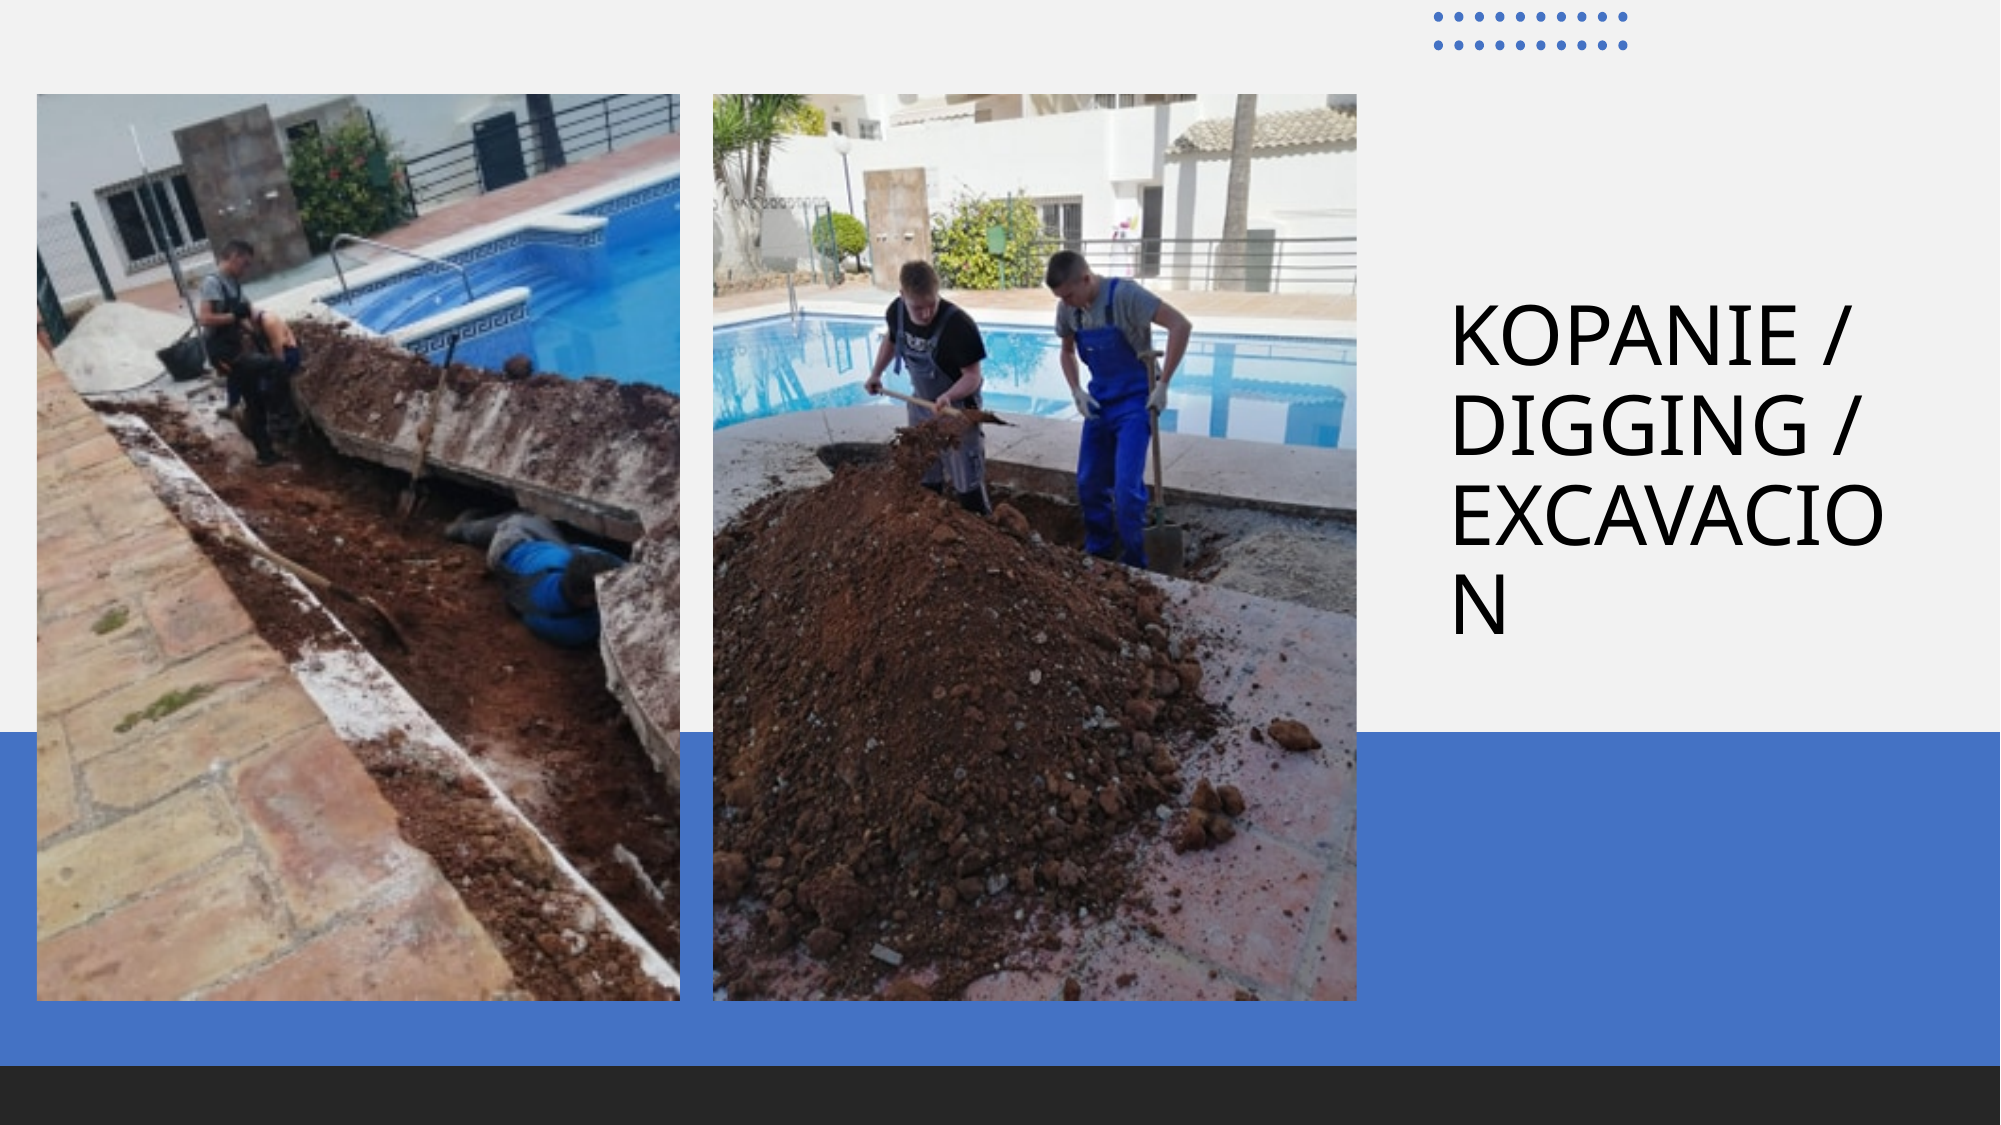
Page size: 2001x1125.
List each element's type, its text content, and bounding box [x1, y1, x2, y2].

picture [713, 94, 1357, 1001]
title KOPANIE / DIGGING / EXCAVACION [1433, 184, 1940, 661]
picture [36, 94, 680, 1001]
text_box [0, 0, 2000, 1125]
